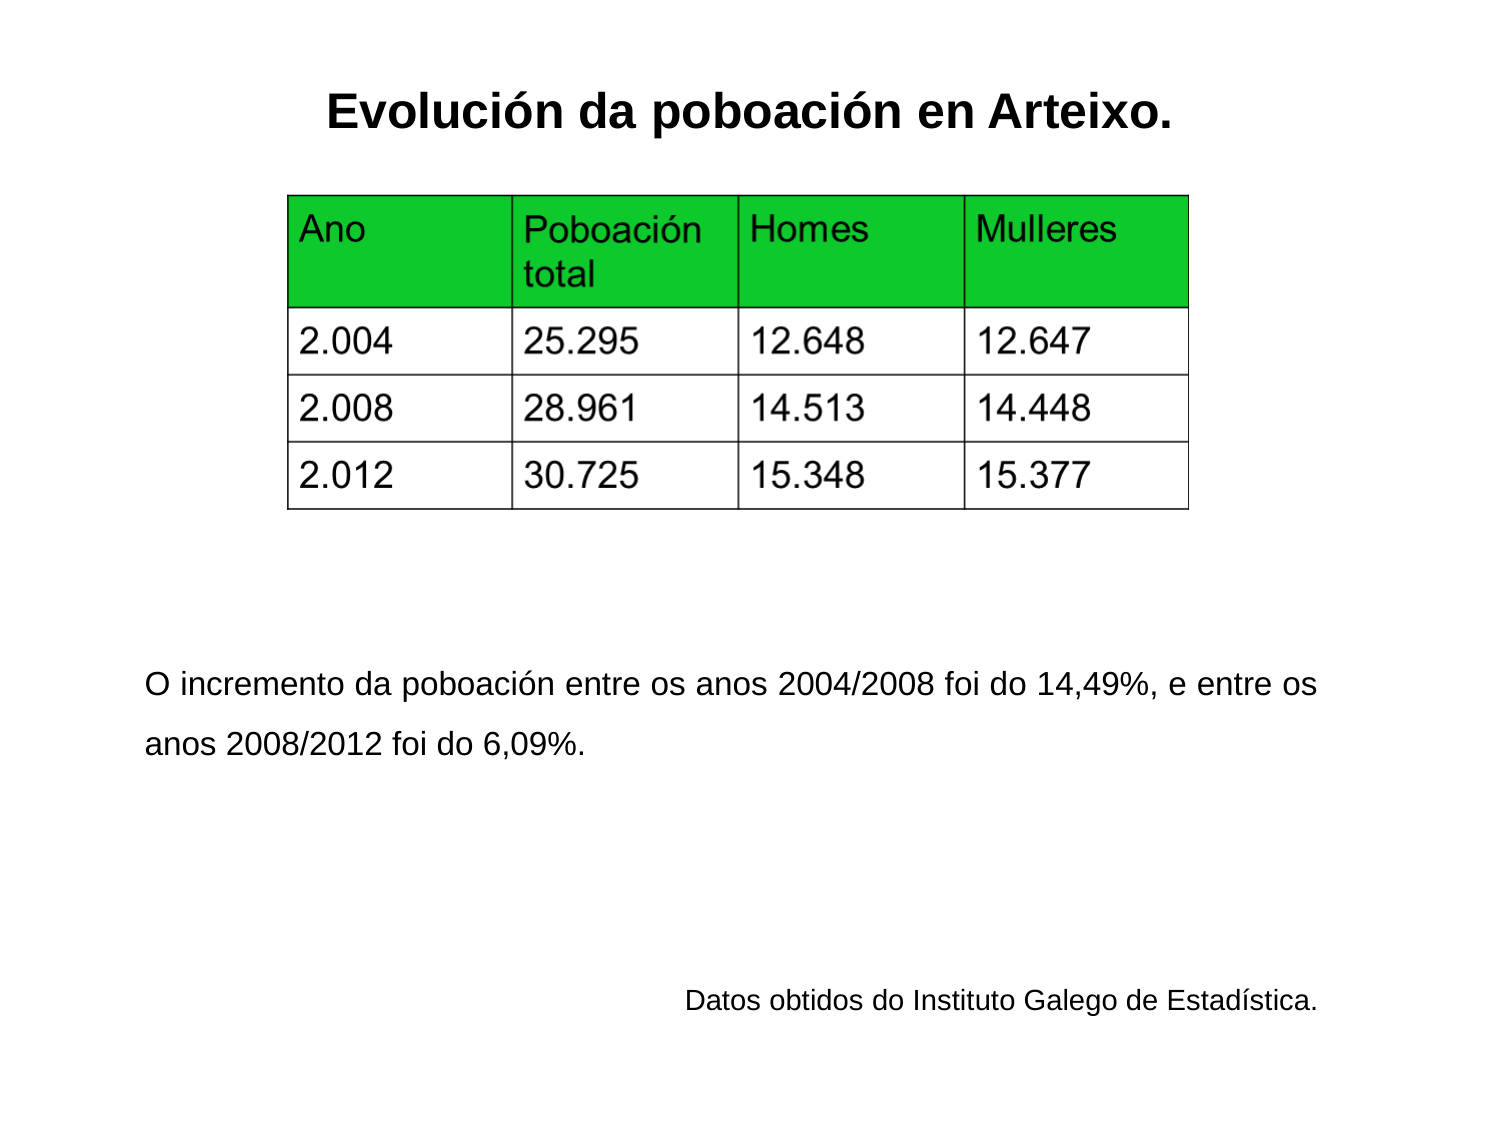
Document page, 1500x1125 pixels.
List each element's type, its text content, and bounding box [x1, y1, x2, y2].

title Evolución da poboación en Arteixo. [75, 45, 1426, 233]
text_box O incremento da poboación entre os anos 2004/2008 foi do 14,49%, e entre os anos 2008/2012 foi do 6,09%. Datos obtidos do Instituto Galego de Estadística. [130, 634, 1346, 1114]
picture [287, 194, 1189, 521]
